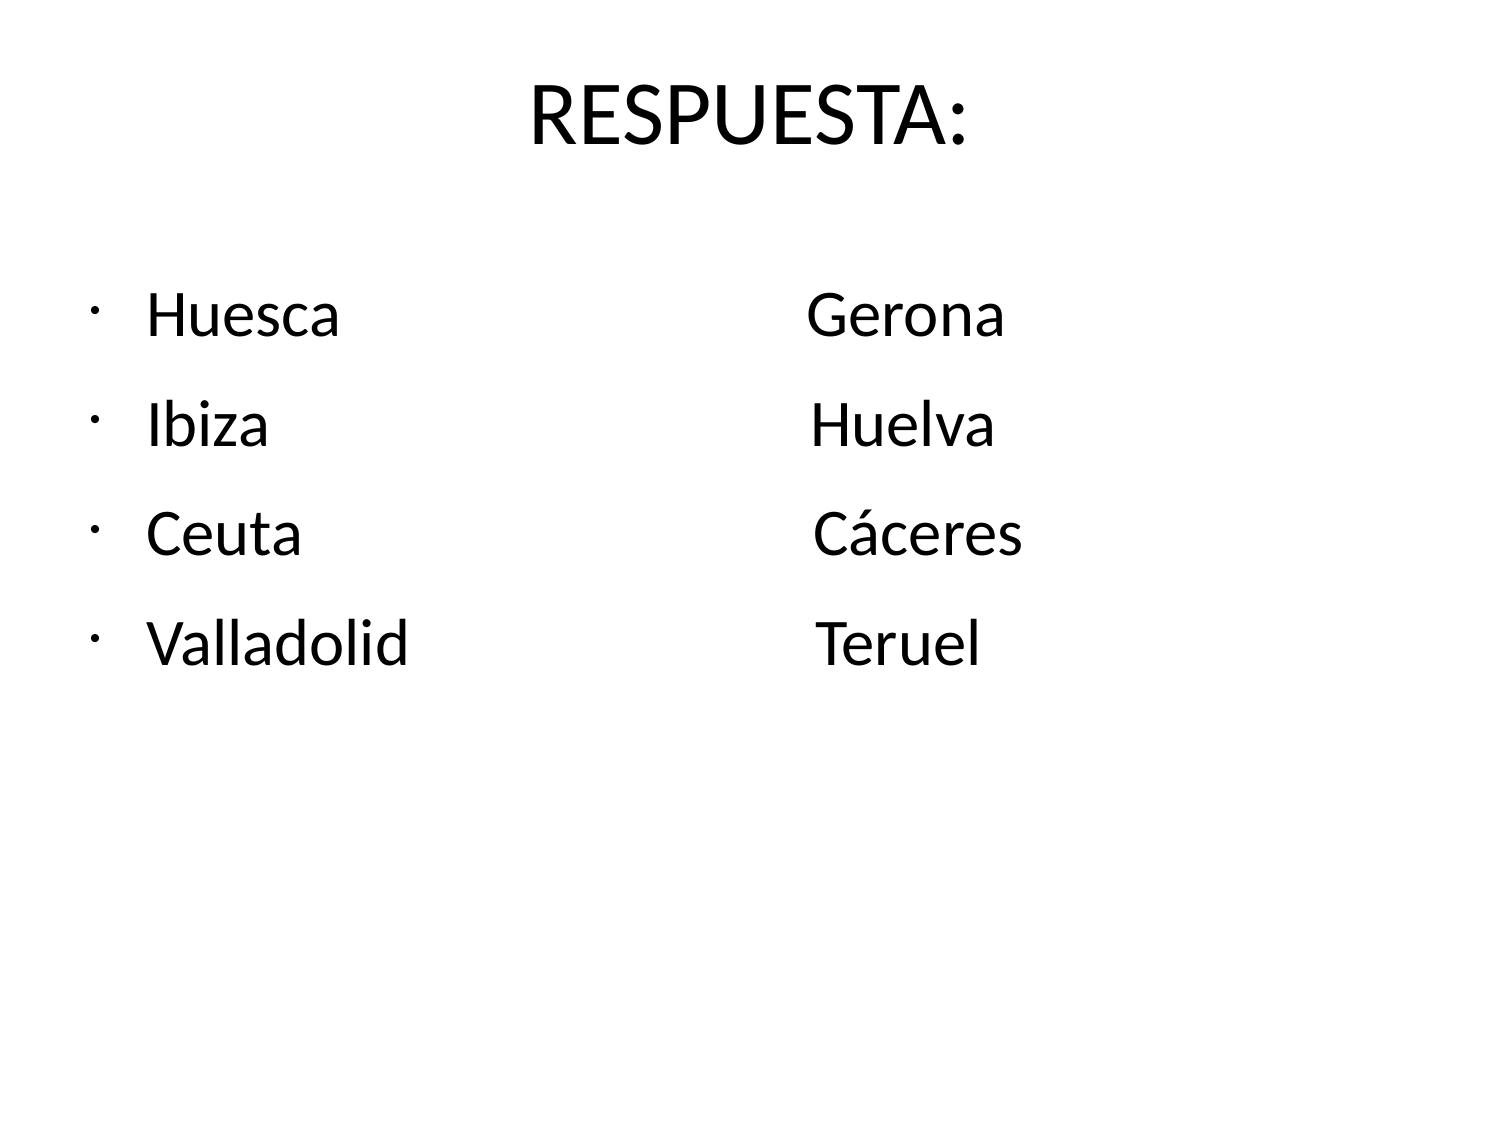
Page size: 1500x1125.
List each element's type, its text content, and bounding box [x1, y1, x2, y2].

title RESPUESTA: [75, 45, 1425, 233]
list Huesca Gerona Ibiza Huelva Ceuta Cáceres Valladolid Teruel [75, 262, 1425, 1005]
